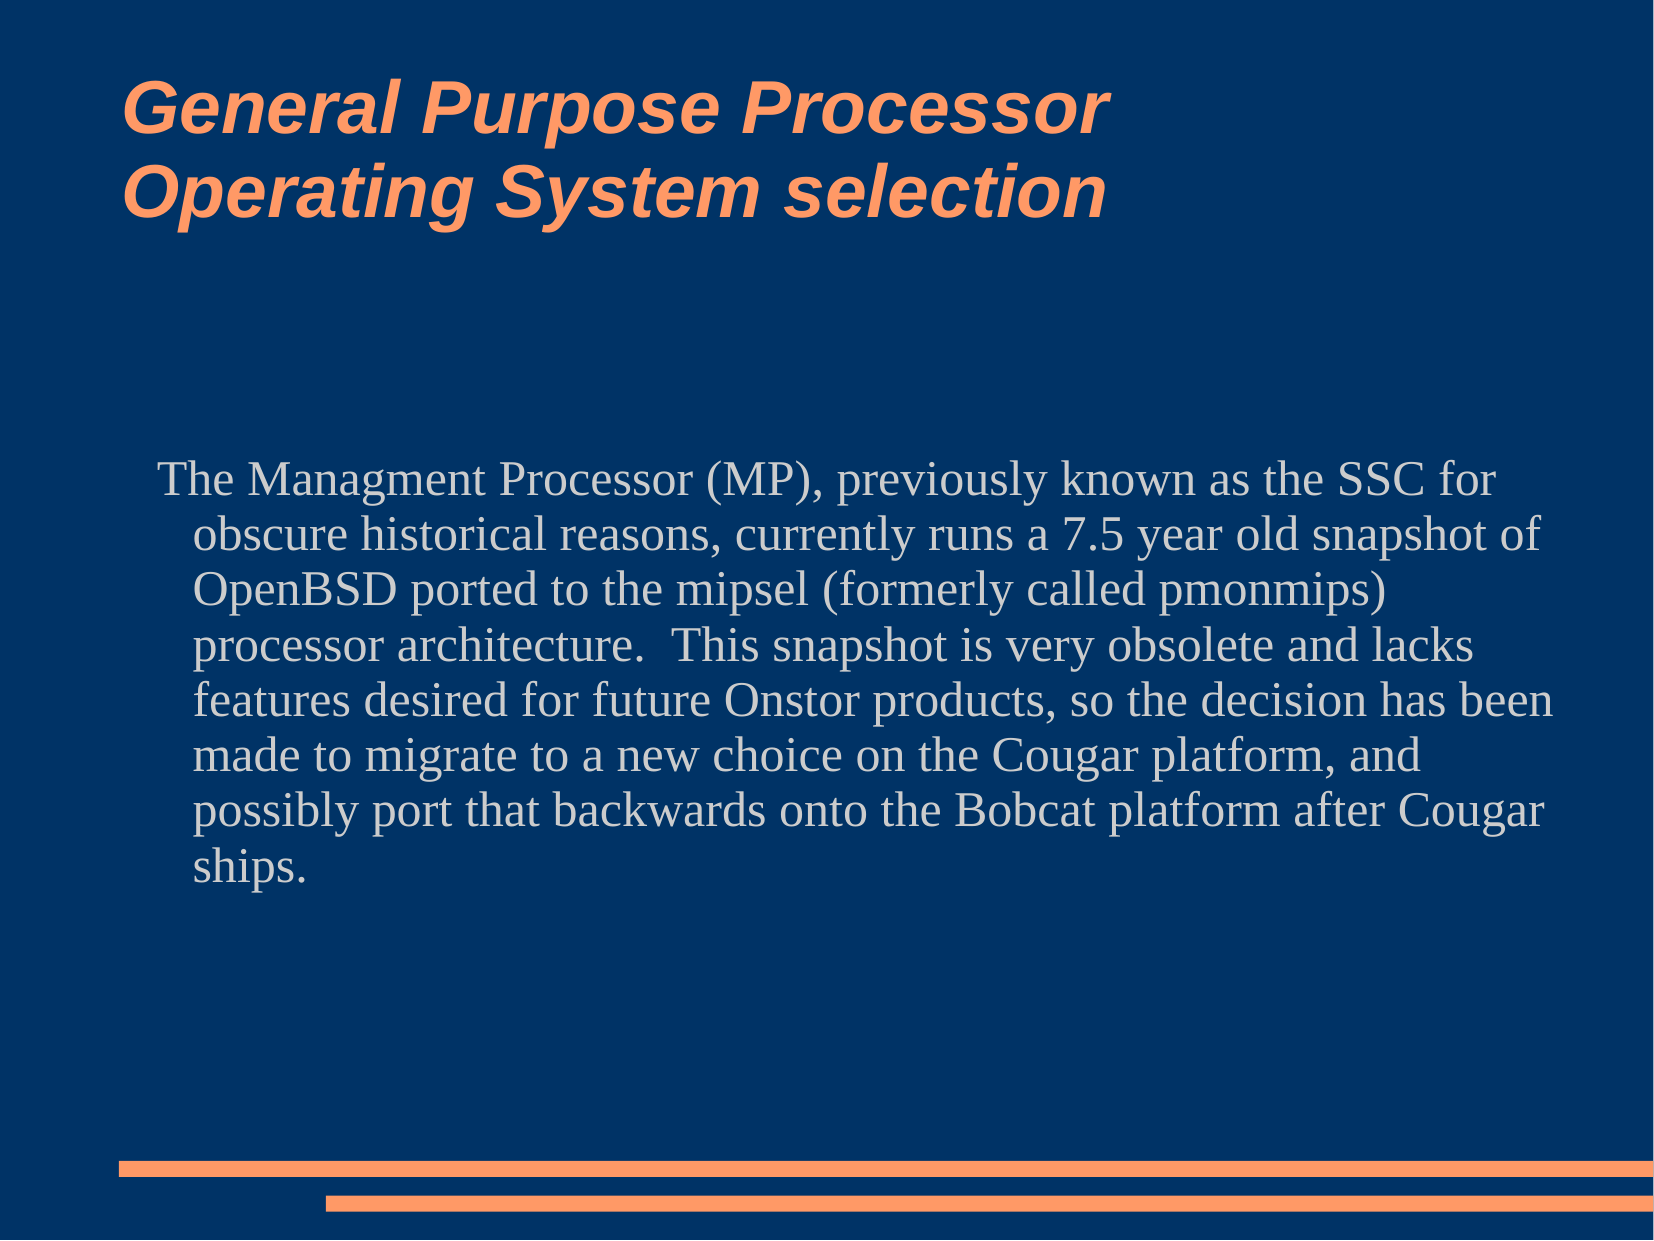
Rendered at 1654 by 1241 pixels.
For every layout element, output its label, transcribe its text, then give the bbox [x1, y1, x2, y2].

subtitle The Managment Processor (MP), previously known as the SSC for obscure historical reasons, currently runs a 7.5 year old snapshot of OpenBSD ported to the mipsel (formerly called pmonmips) processor architecture. This snapshot is very obsolete and lacks features desired for future Onstor products, so the decision has been made to migrate to a new choice on the Cougar platform, and possibly port that backwards onto the Bobcat platform after Cougar ships. [121, 329, 1561, 1125]
title General Purpose Processor Operating System selection [121, 46, 1534, 254]
